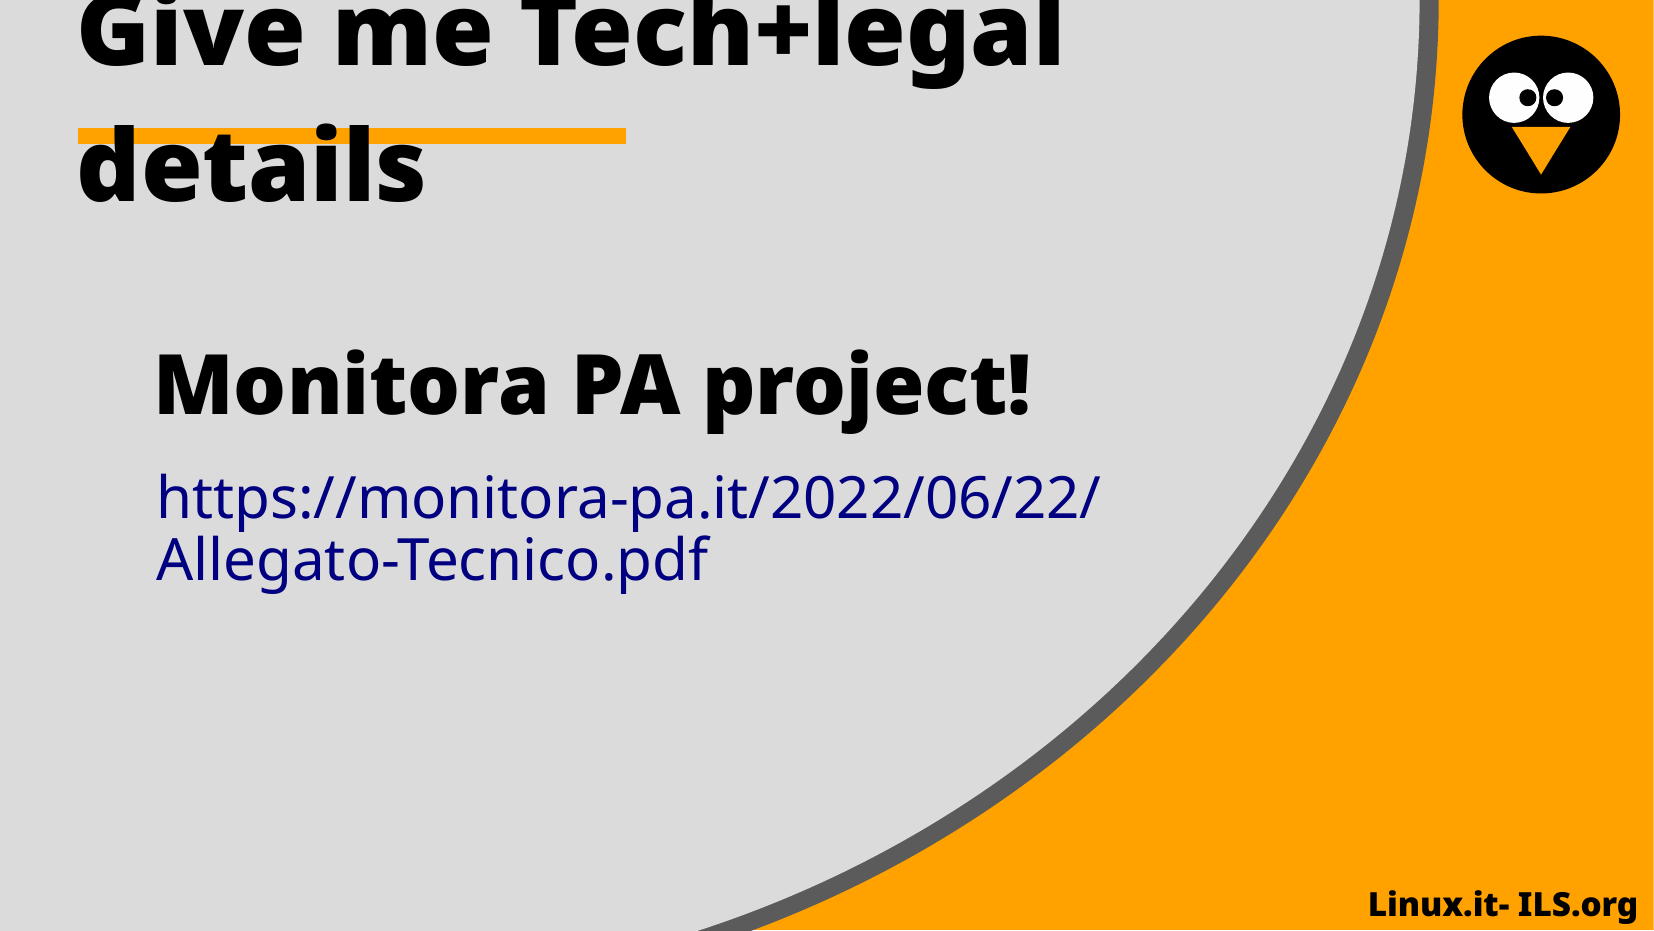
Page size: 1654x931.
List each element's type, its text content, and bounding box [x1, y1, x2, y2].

title Give me Tech+legal details [76, 0, 1347, 209]
text_box Linux.it- ILS.org [1346, 874, 1654, 927]
title Monitora PA project! [153, 268, 1424, 497]
text_box https://monitora-pa.it/2022/06/22/Allegato-Tecnico.pdf [141, 448, 1152, 533]
